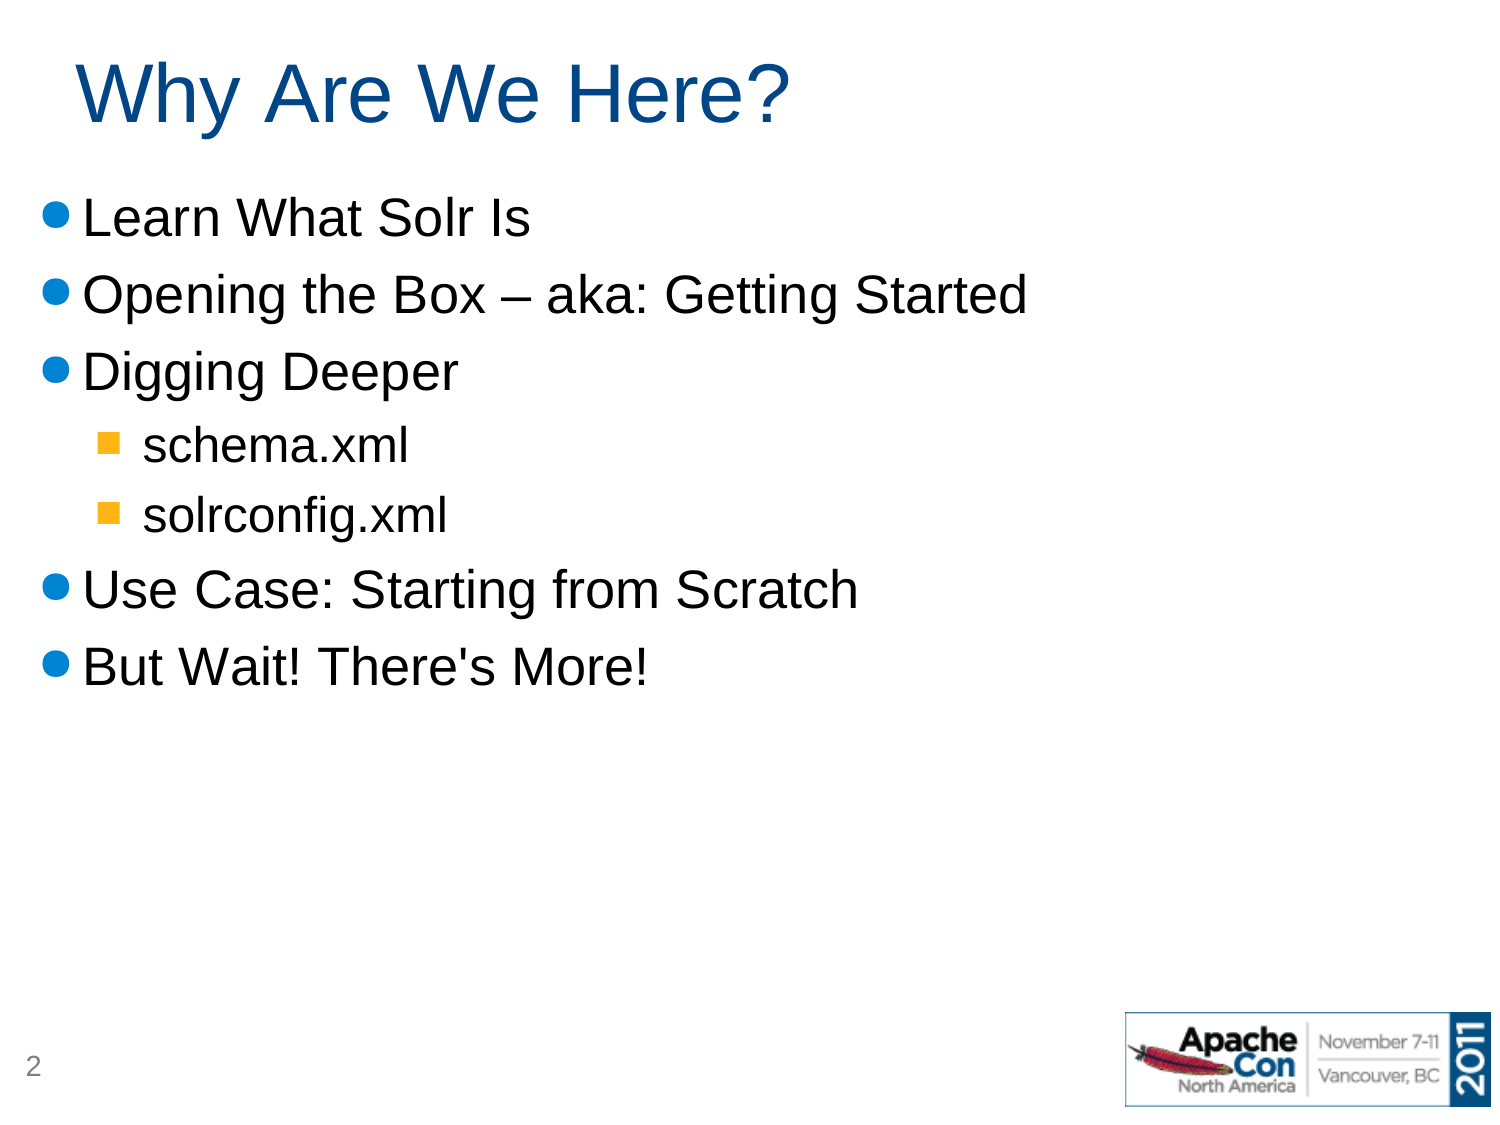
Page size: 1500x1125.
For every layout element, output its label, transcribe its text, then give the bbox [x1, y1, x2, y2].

title Why Are We Here? [75, 0, 1425, 187]
list Learn What Solr Is Opening the Box – aka: Getting Started Digging Deeper schema.xml solrconfig.xml Use Case: Starting from Scratch But Wait! There's More! [37, 187, 1463, 1006]
picture [1125, 1012, 1491, 1107]
